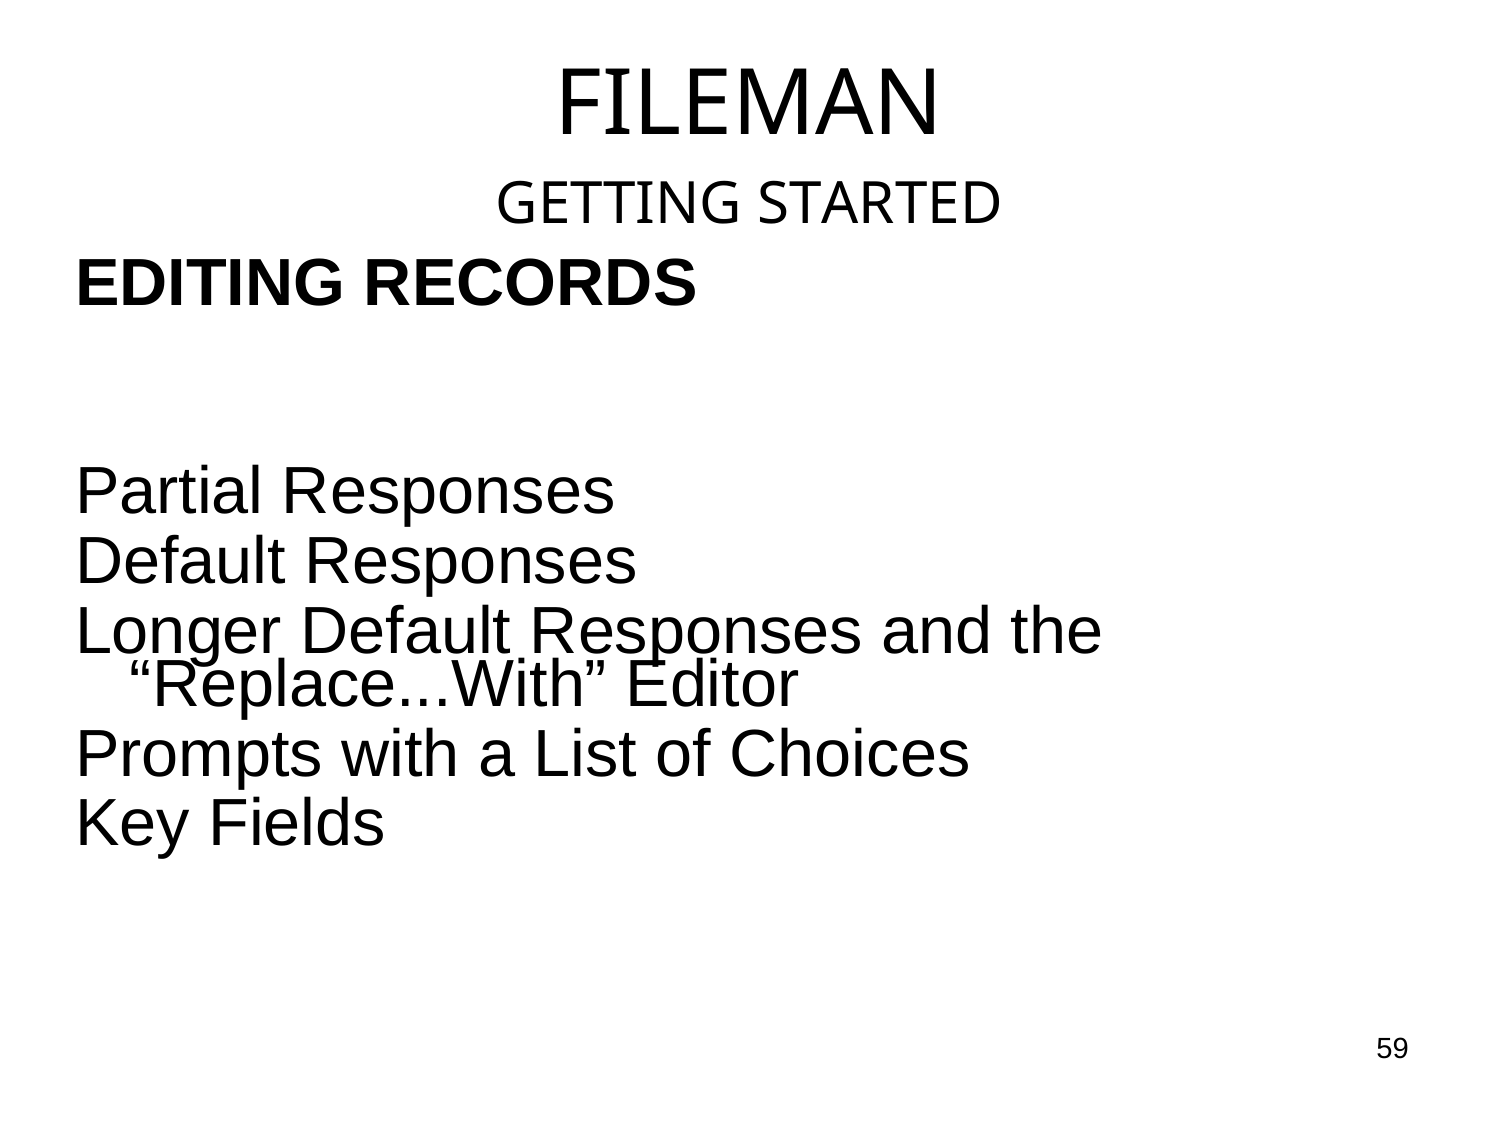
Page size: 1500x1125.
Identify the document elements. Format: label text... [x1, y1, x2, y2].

title FILEMAN GETTING STARTED [75, 32, 1424, 245]
list EDITING RECORDS Partial Responses Default Responses Longer Default Responses and the “Replace...With” Editor Prompts with a List of Choices Key Fields [75, 262, 1424, 991]
